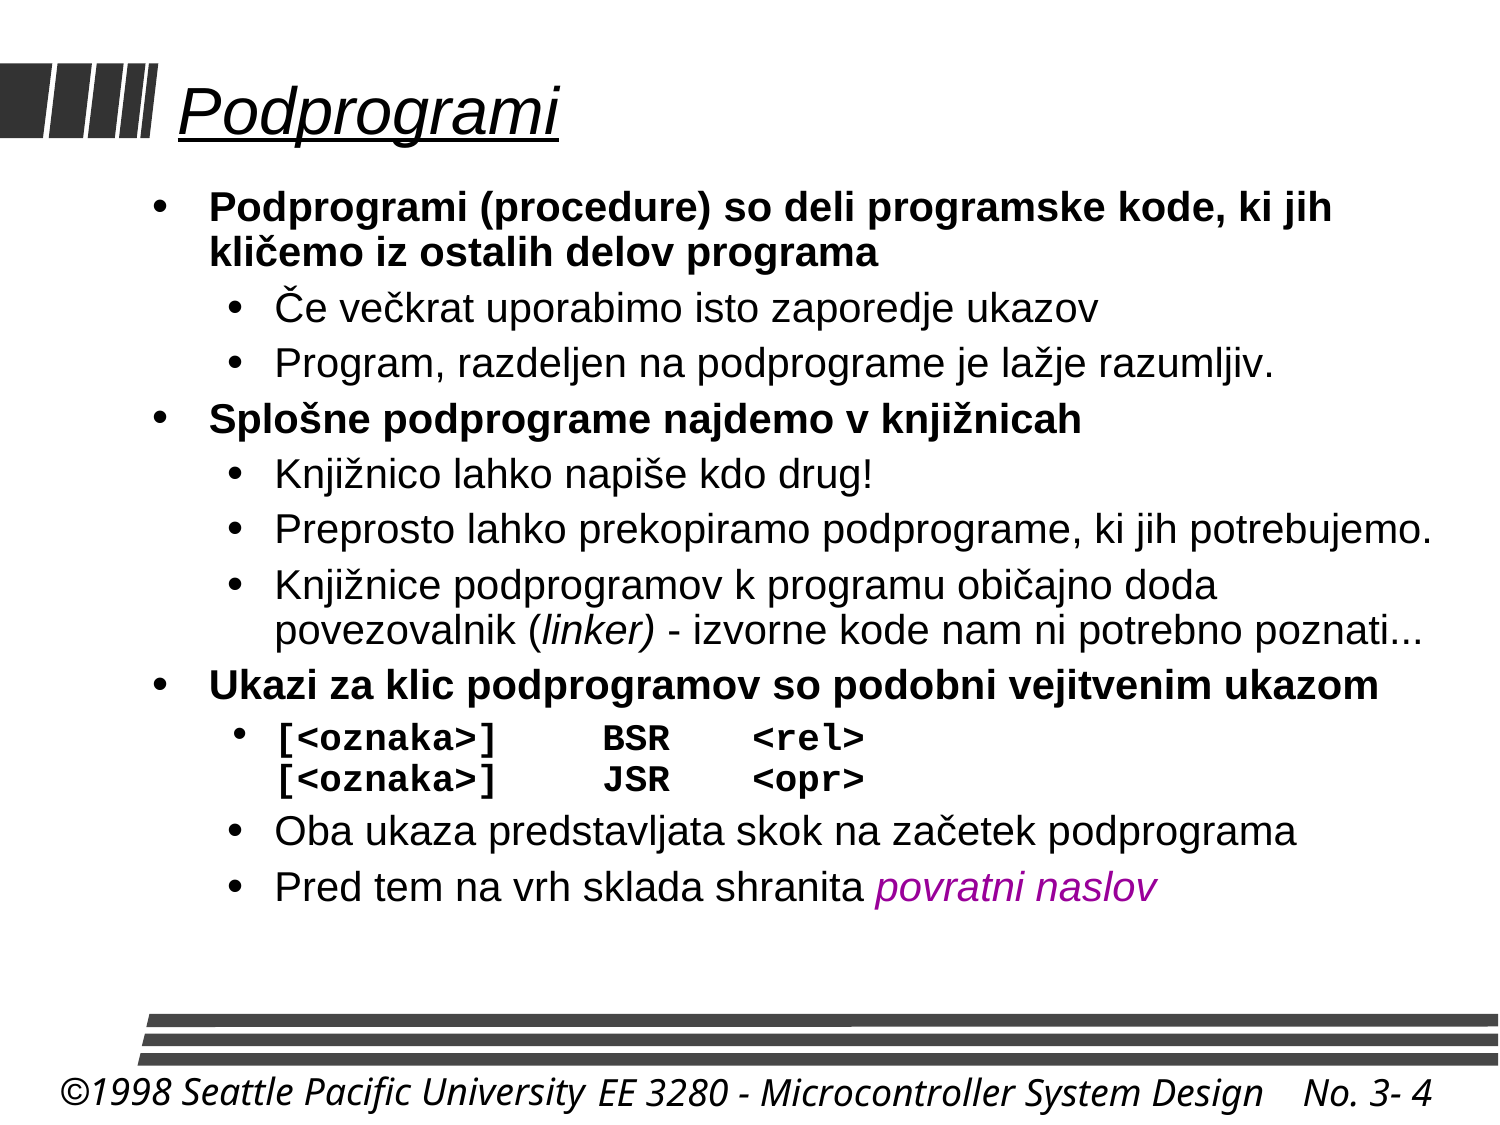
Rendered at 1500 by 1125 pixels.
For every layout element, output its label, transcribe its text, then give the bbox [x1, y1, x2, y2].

title Podprogrami [162, 60, 1498, 156]
list Podprogrami (procedure) so deli programske kode, ki jih kličemo iz ostalih delov programa Če večkrat uporabimo isto zaporedje ukazov Program, razdeljen na podprograme je lažje razumljiv. Splošne podprograme najdemo v knjižnicah Knjižnico lahko napiše kdo drug! Preprosto lahko prekopiramo podprograme, ki jih potrebujemo. Knjižnice podprogramov k programu običajno doda povezovalnik (linker) - izvorne kode nam ni potrebno poznati... Ukazi za klic podprogramov so podobni vejitvenim ukazom [<oznaka>] BSR <rel> [<oznaka>] JSR <opr> Oba ukaza predstavljata skok na začetek podprograma Pred tem na vrh sklada shranita povratni naslov [137, 178, 1486, 979]
